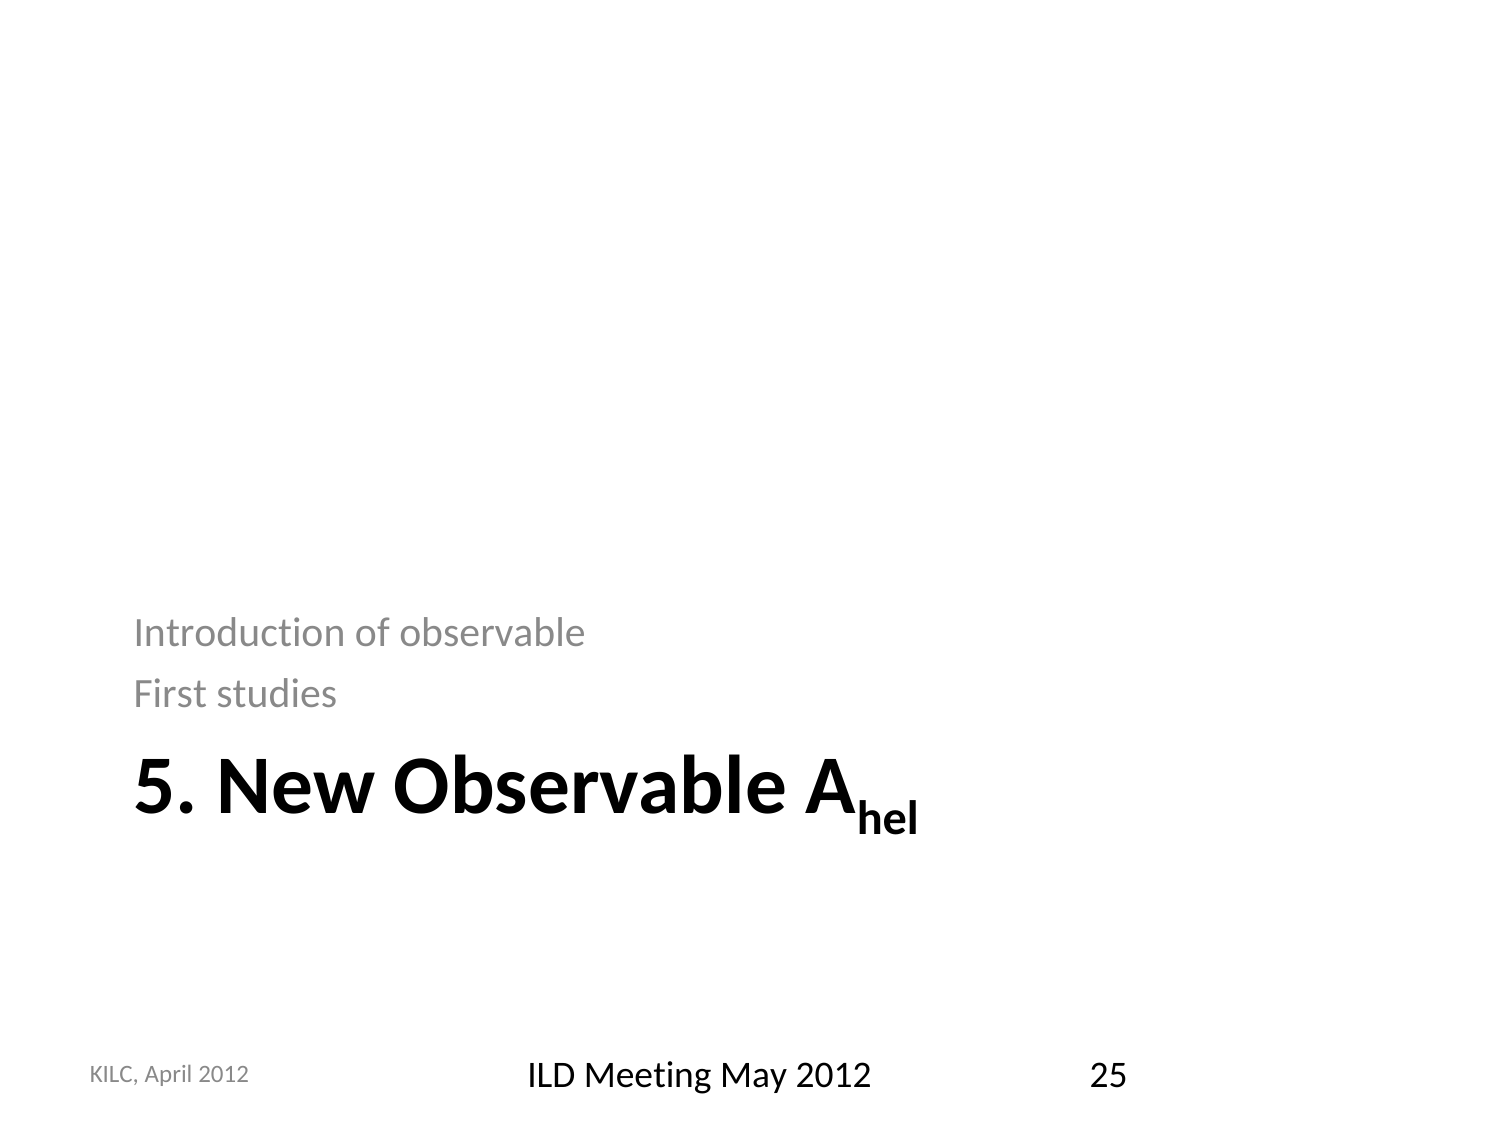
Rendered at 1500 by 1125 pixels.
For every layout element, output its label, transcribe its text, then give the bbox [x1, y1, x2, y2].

text_box KILC, April 2012 [75, 1042, 426, 1103]
list Introduction of observable First studies [118, 267, 1394, 723]
title 5. New Observable Ahel [118, 723, 1394, 947]
